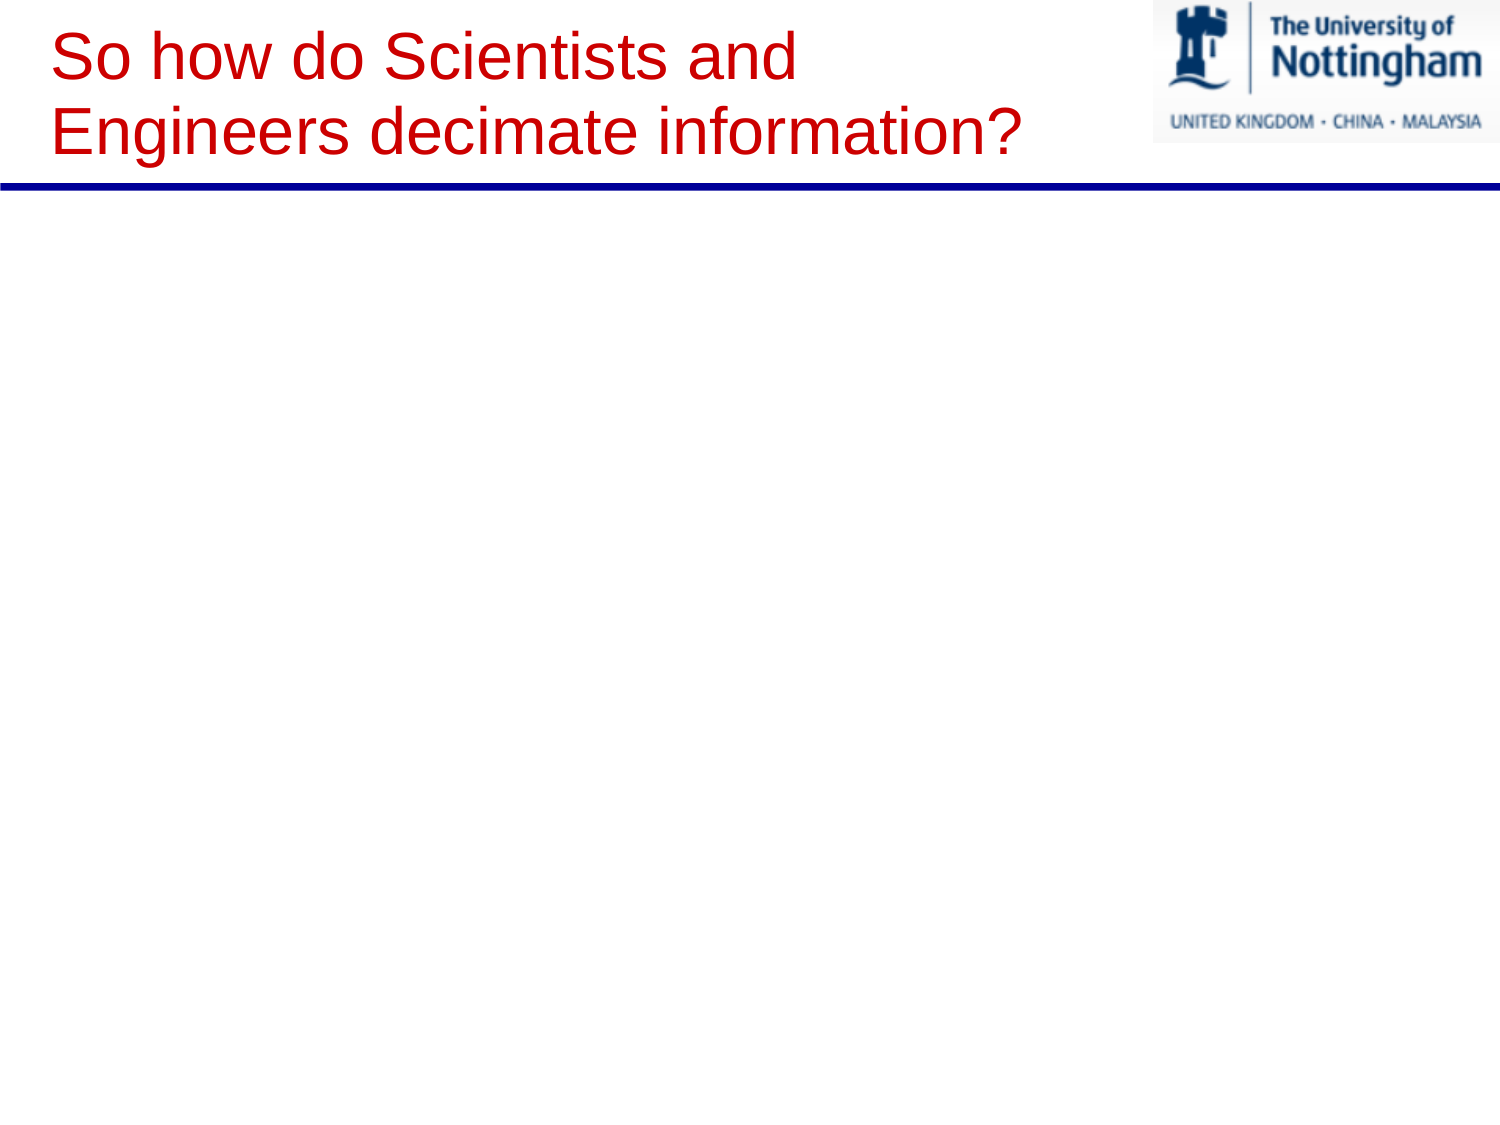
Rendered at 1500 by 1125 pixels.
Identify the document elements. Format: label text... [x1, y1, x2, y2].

picture [1153, 0, 1500, 143]
text_box So how do Scientists and Engineers decimate information? [36, 11, 1086, 195]
